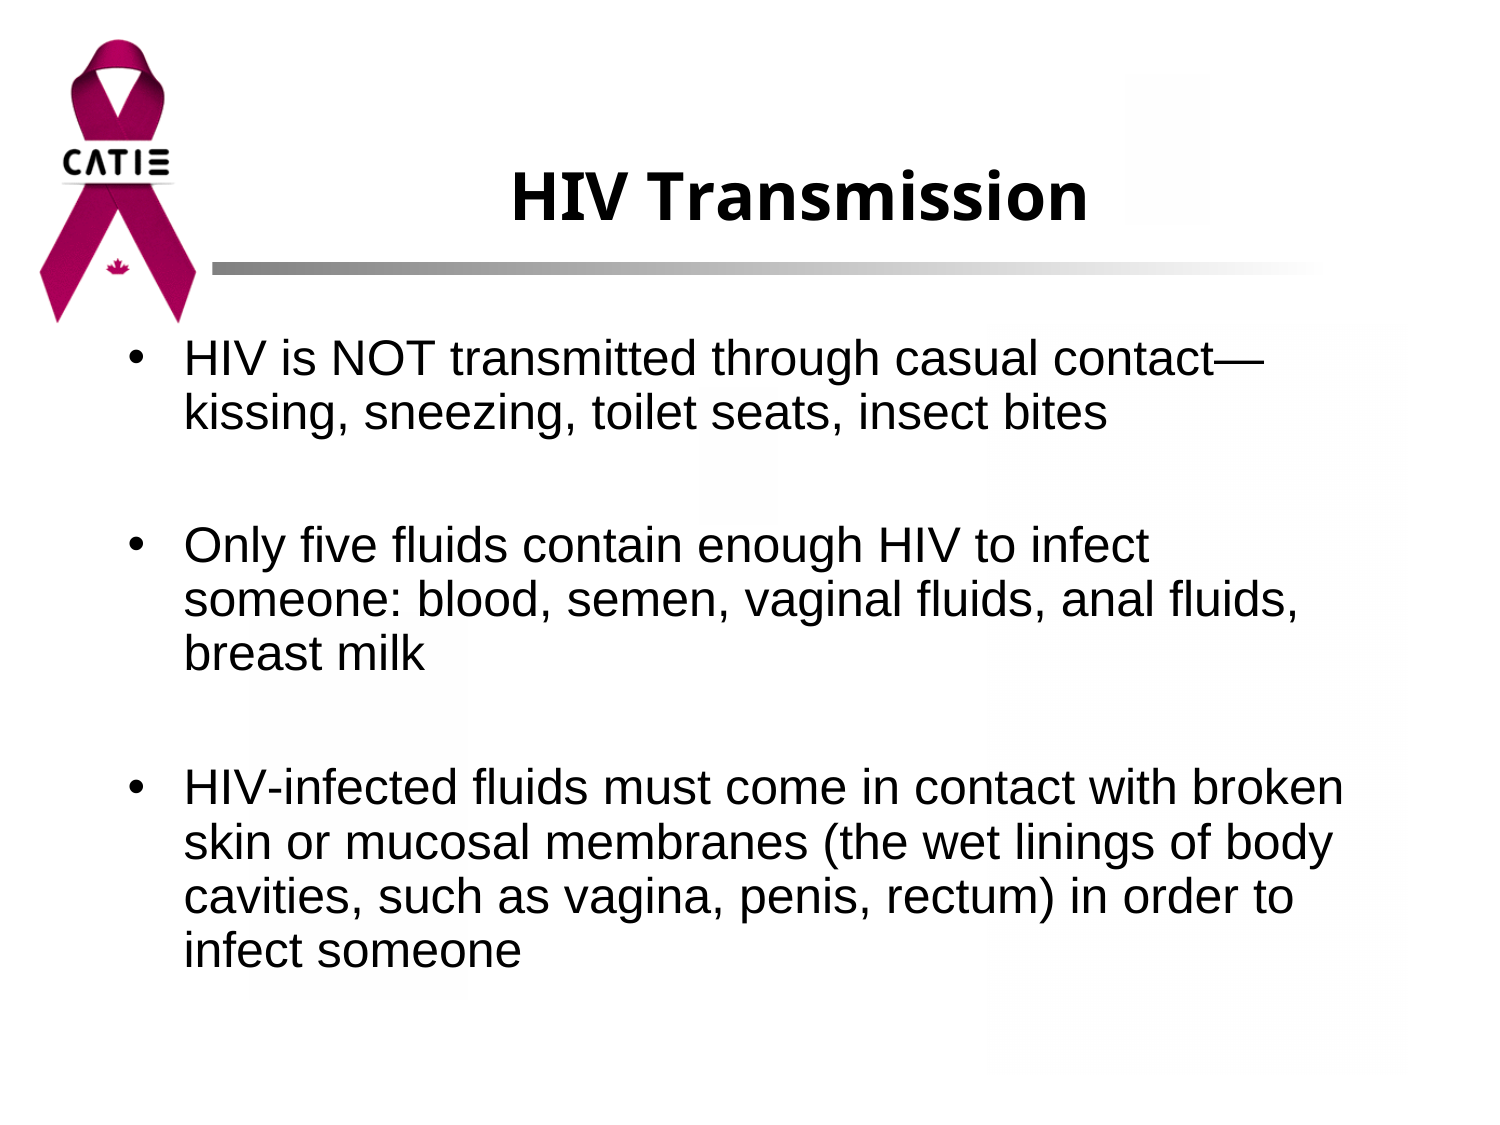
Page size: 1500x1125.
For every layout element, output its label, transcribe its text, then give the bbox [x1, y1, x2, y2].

picture [37, 37, 198, 325]
title HIV Transmission [212, 99, 1388, 288]
list HIV is NOT transmitted through casual contact—kissing, sneezing, toilet seats, insect bites Only five fluids contain enough HIV to infect someone: blood, semen, vaginal fluids, anal fluids, breast milk HIV-infected fluids must come in contact with broken skin or mucosal membranes (the wet linings of body cavities, such as vagina, penis, rectum) in order to infect someone [112, 324, 1388, 1121]
